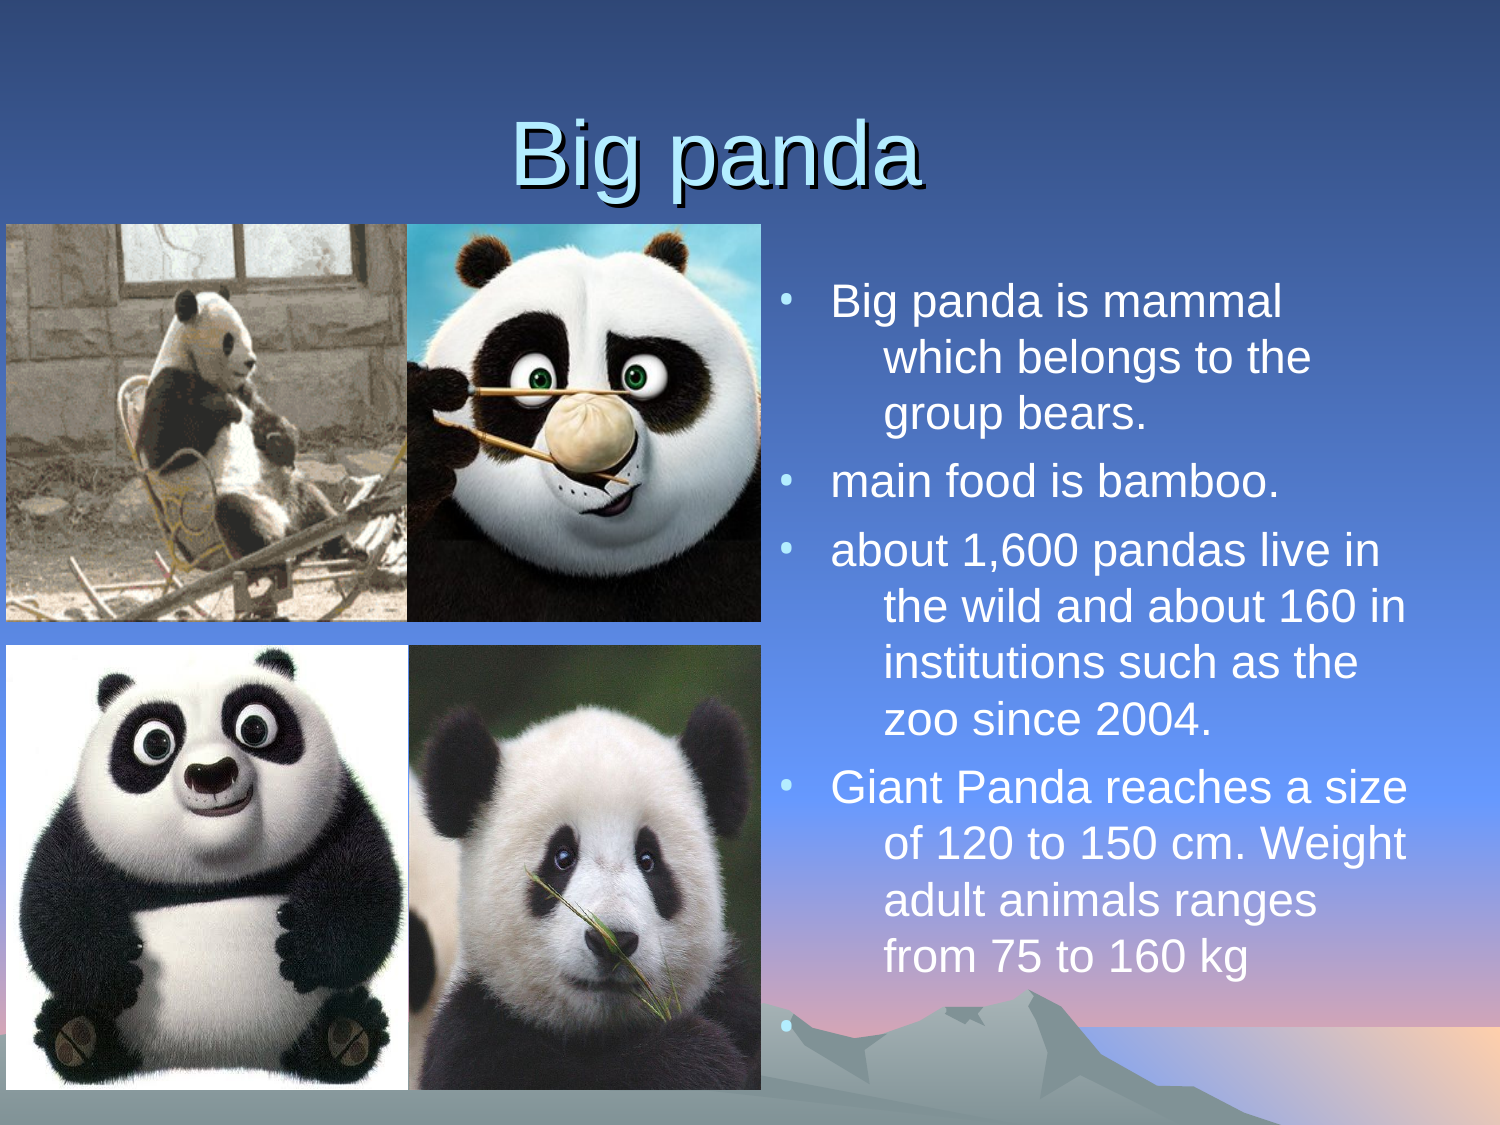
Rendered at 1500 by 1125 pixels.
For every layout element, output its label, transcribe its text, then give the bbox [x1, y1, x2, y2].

picture [6, 645, 408, 1090]
title Big panda [41, 54, 1392, 243]
picture [6, 224, 761, 622]
list Big panda is mammal which belongs to the group bears. main food is bamboo. about 1,600 pandas live in the wild and about 160 in institutions such as the zoo since 2004. Giant Panda reaches a size of 120 to 150 cm. Weight adult animals ranges from 75 to 160 kg [762, 262, 1426, 1000]
picture [409, 645, 761, 1090]
